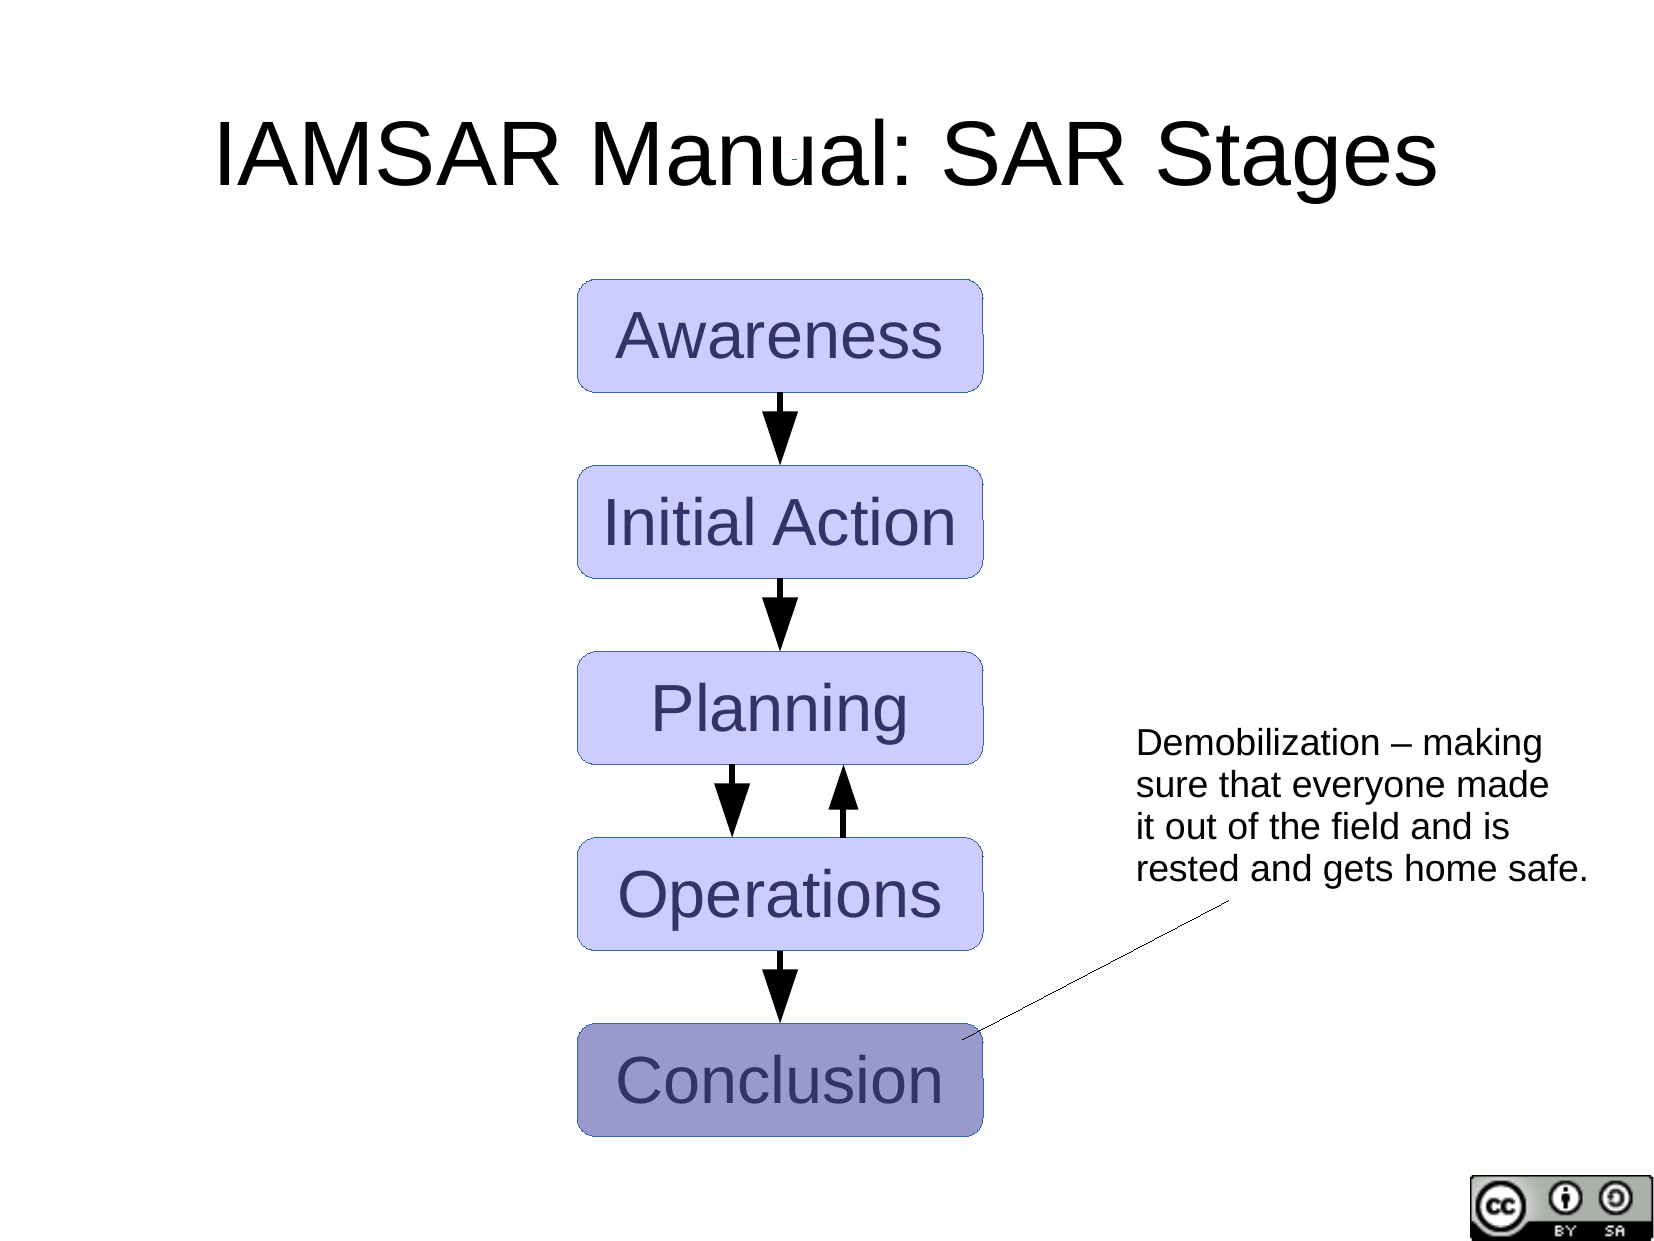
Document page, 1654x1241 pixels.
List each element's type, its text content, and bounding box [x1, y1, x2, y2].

text_box Conclusion [577, 1023, 984, 1137]
text_box Demobilization – making sure that everyone made it out of the field and is rested and gets home safe. [1121, 714, 1605, 898]
text_box Initial Action [577, 465, 984, 579]
title IAMSAR Manual: SAR Stages [82, 49, 1571, 257]
text_box Planning [577, 651, 984, 765]
text_box Operations [577, 837, 984, 951]
picture [1470, 1175, 1654, 1241]
text_box Awareness [577, 279, 984, 393]
